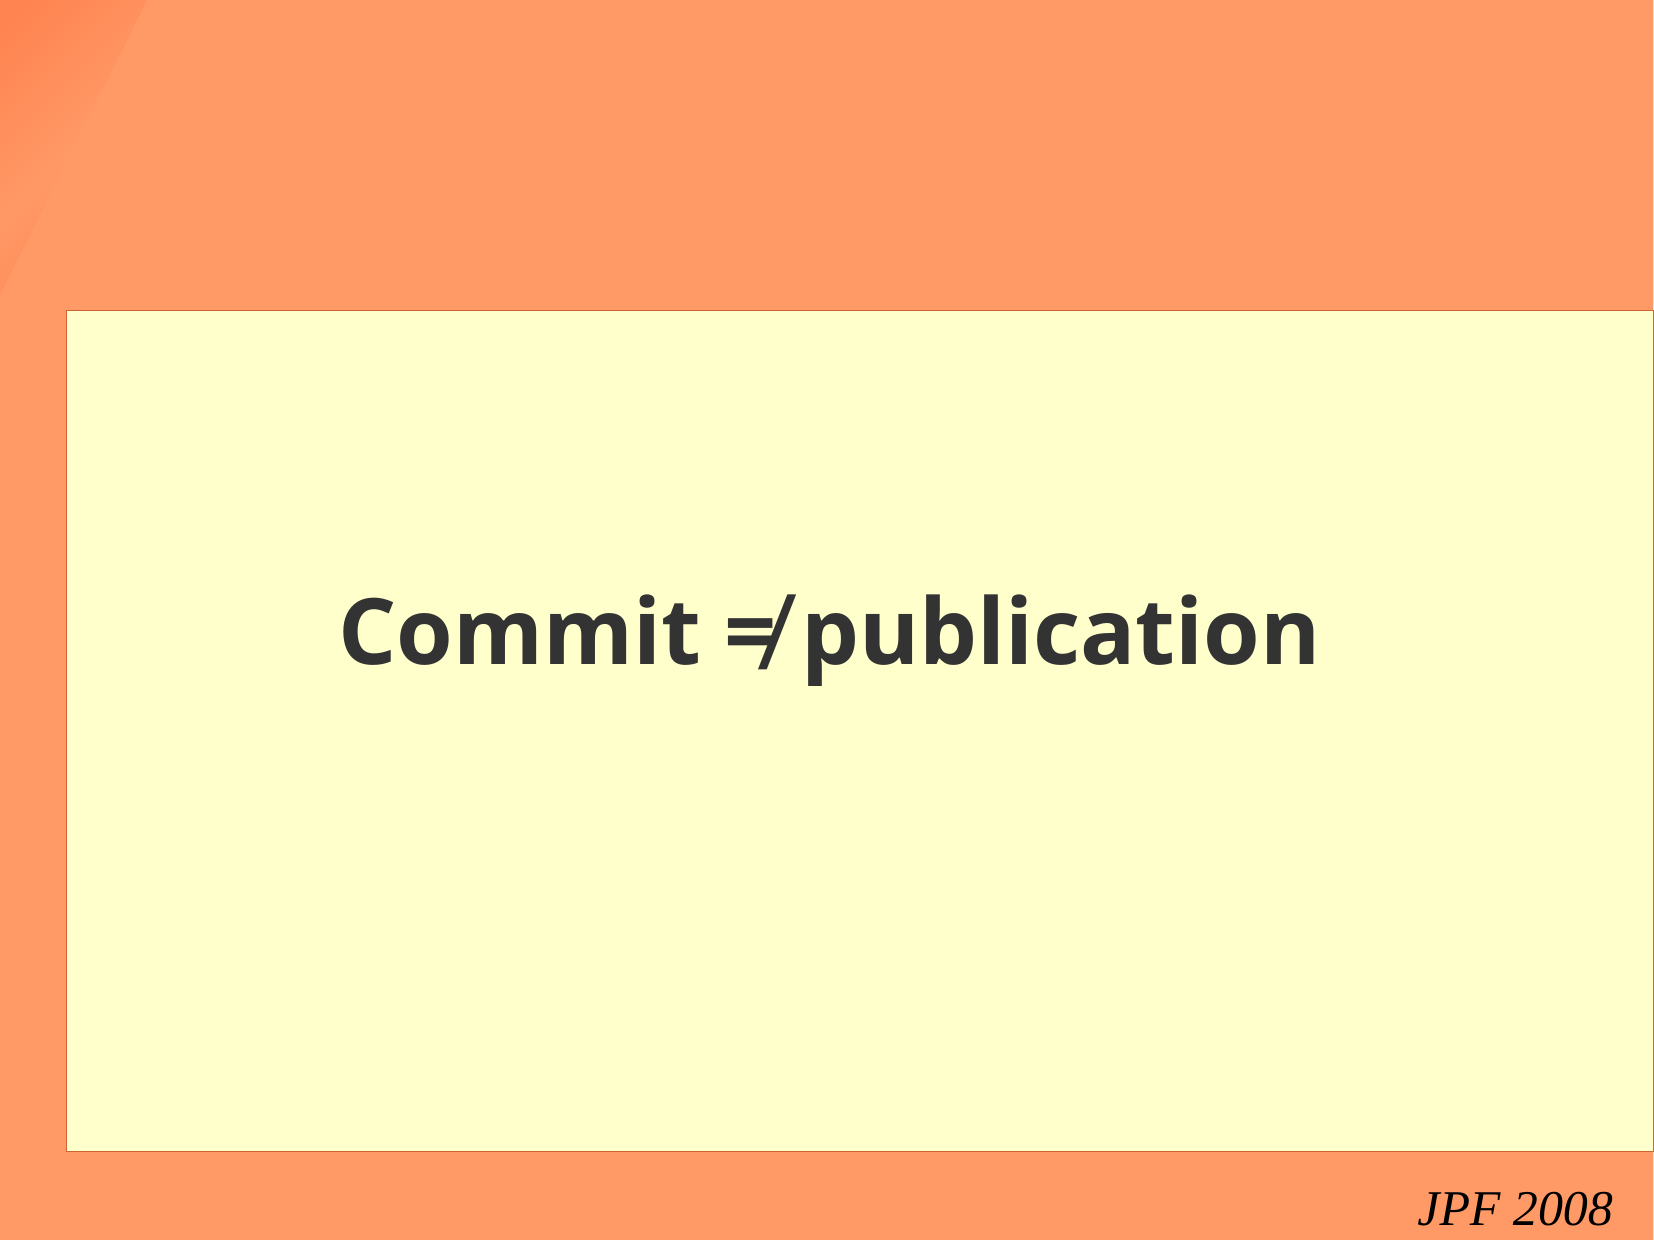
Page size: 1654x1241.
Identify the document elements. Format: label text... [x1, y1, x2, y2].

title Commit ≠ publication [123, 525, 1536, 733]
